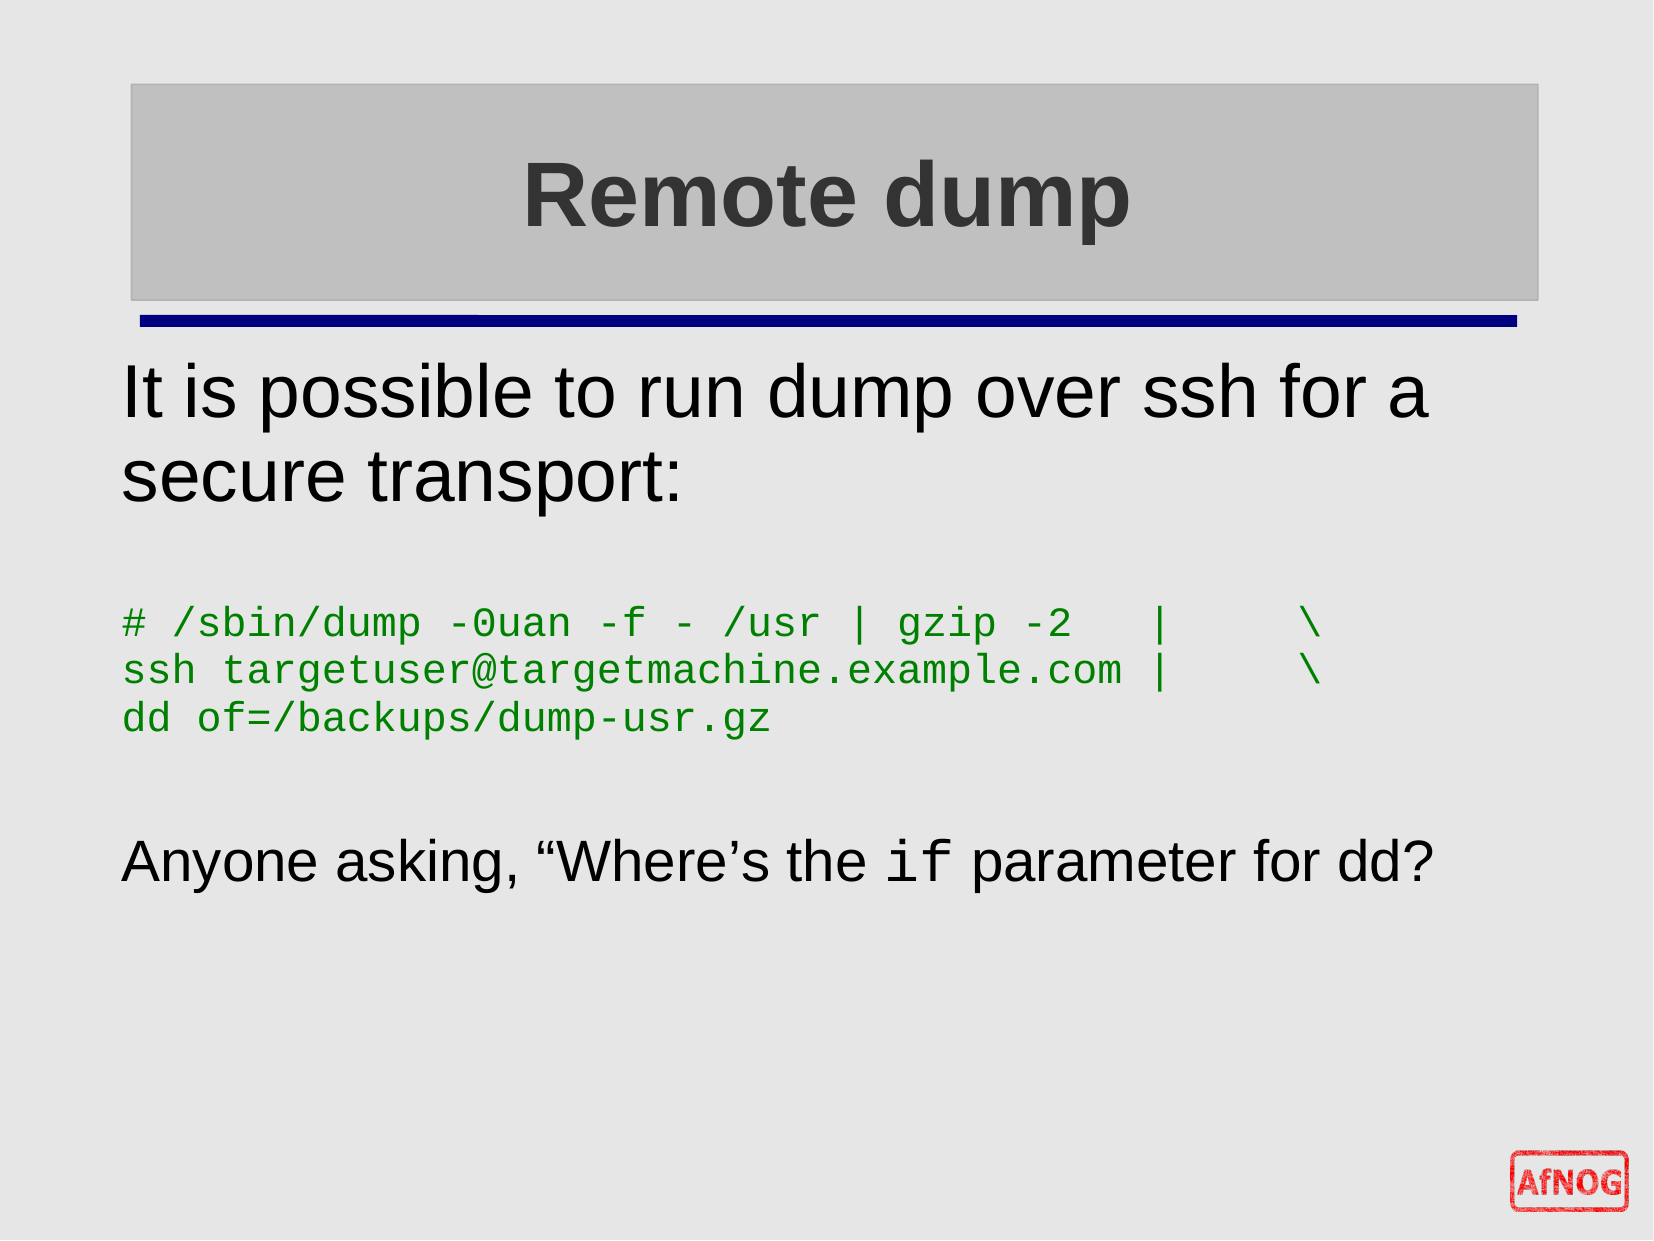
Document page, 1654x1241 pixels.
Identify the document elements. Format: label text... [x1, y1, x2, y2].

text_box It is possible to run dump over ssh for a secure transport: # /sbin/dump -0uan -f - /usr | gzip -2 | \ ssh targetuser@targetmachine.example.com | \ dd of=/backups/dump-usr.gz Anyone asking, “Where’s the if parameter for dd? [121, 344, 1534, 1127]
text_box Remote dump [121, 91, 1534, 299]
picture [1510, 1150, 1629, 1212]
